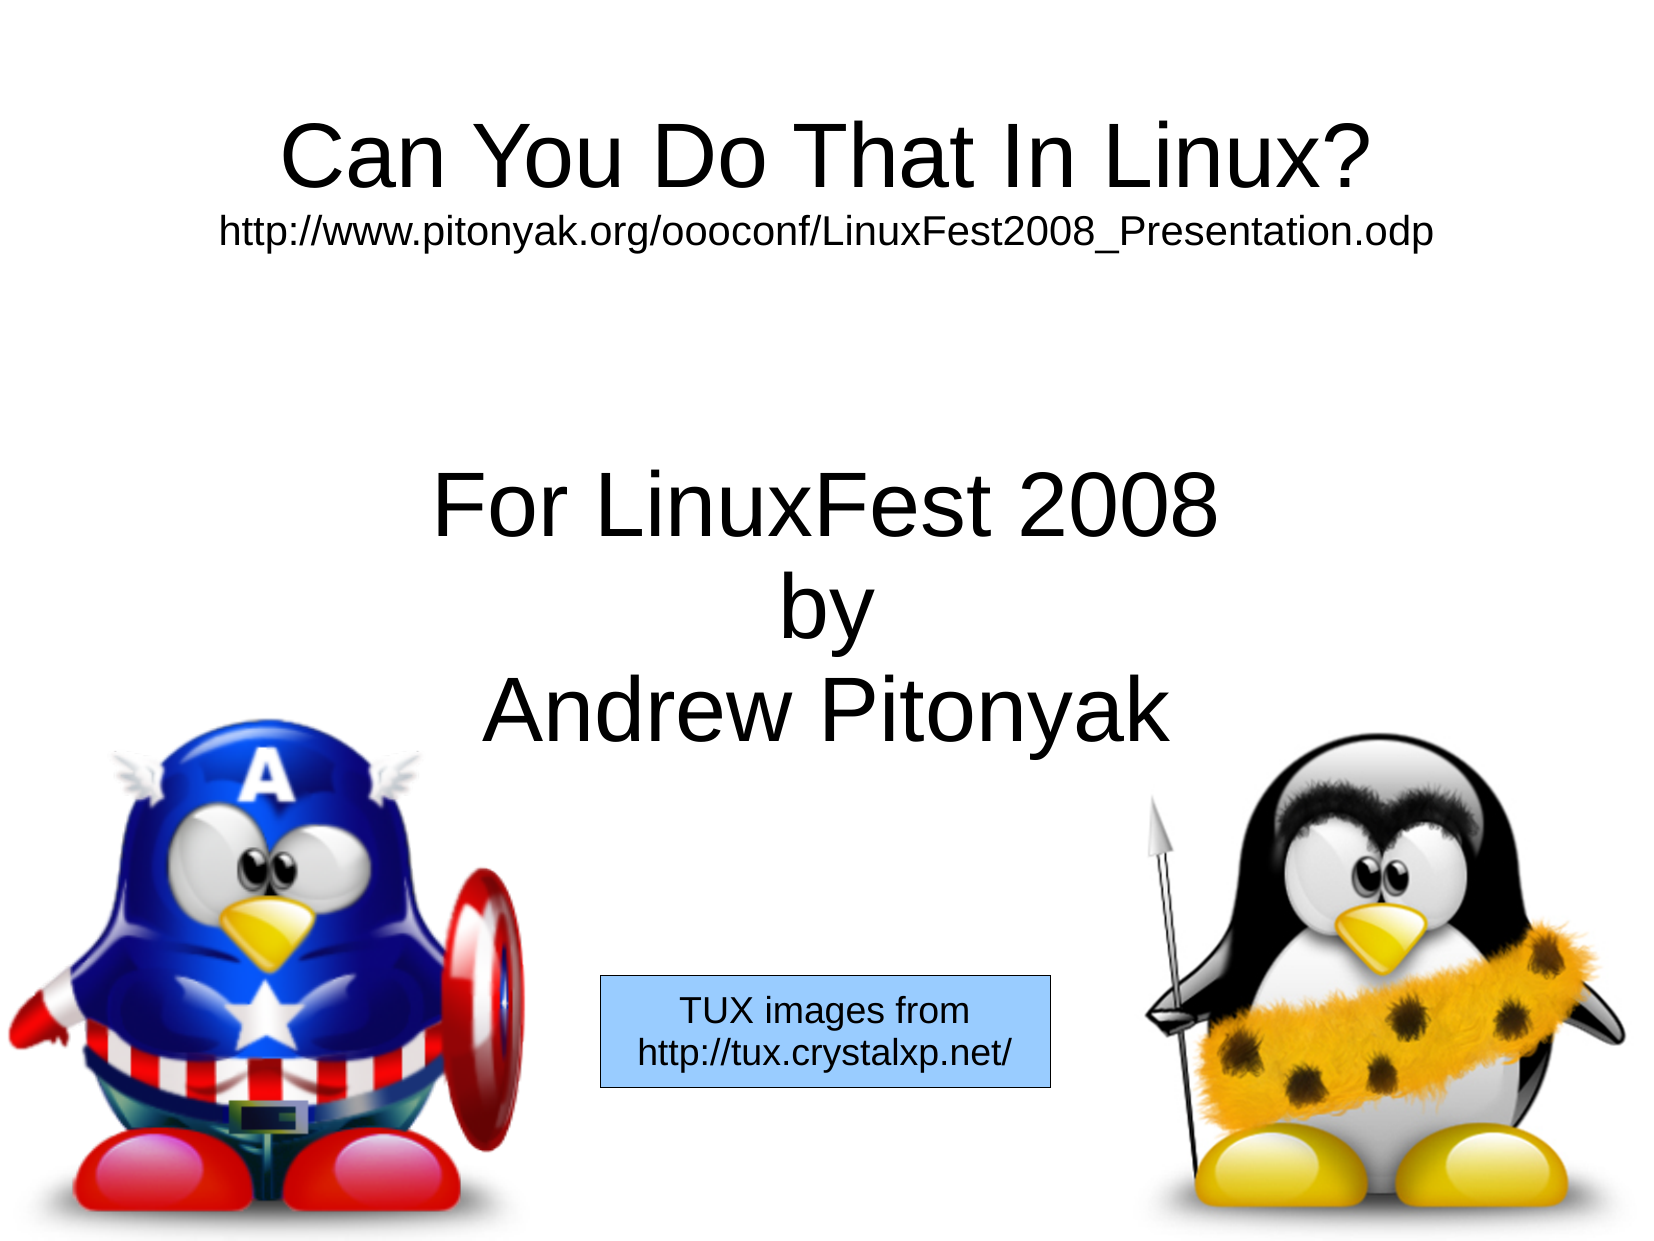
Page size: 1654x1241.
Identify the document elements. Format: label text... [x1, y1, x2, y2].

picture [1117, 707, 1651, 1241]
title For LinuxFest 2008 by Andrew Pitonyak [82, 367, 1571, 847]
picture [0, 706, 534, 1241]
text_box TUX images from http://tux.crystalxp.net/ [600, 975, 1051, 1088]
title Can You Do That In Linux? http://www.pitonyak.org/oooconf/LinuxFest2008_Presentation.odp [82, 58, 1571, 301]
